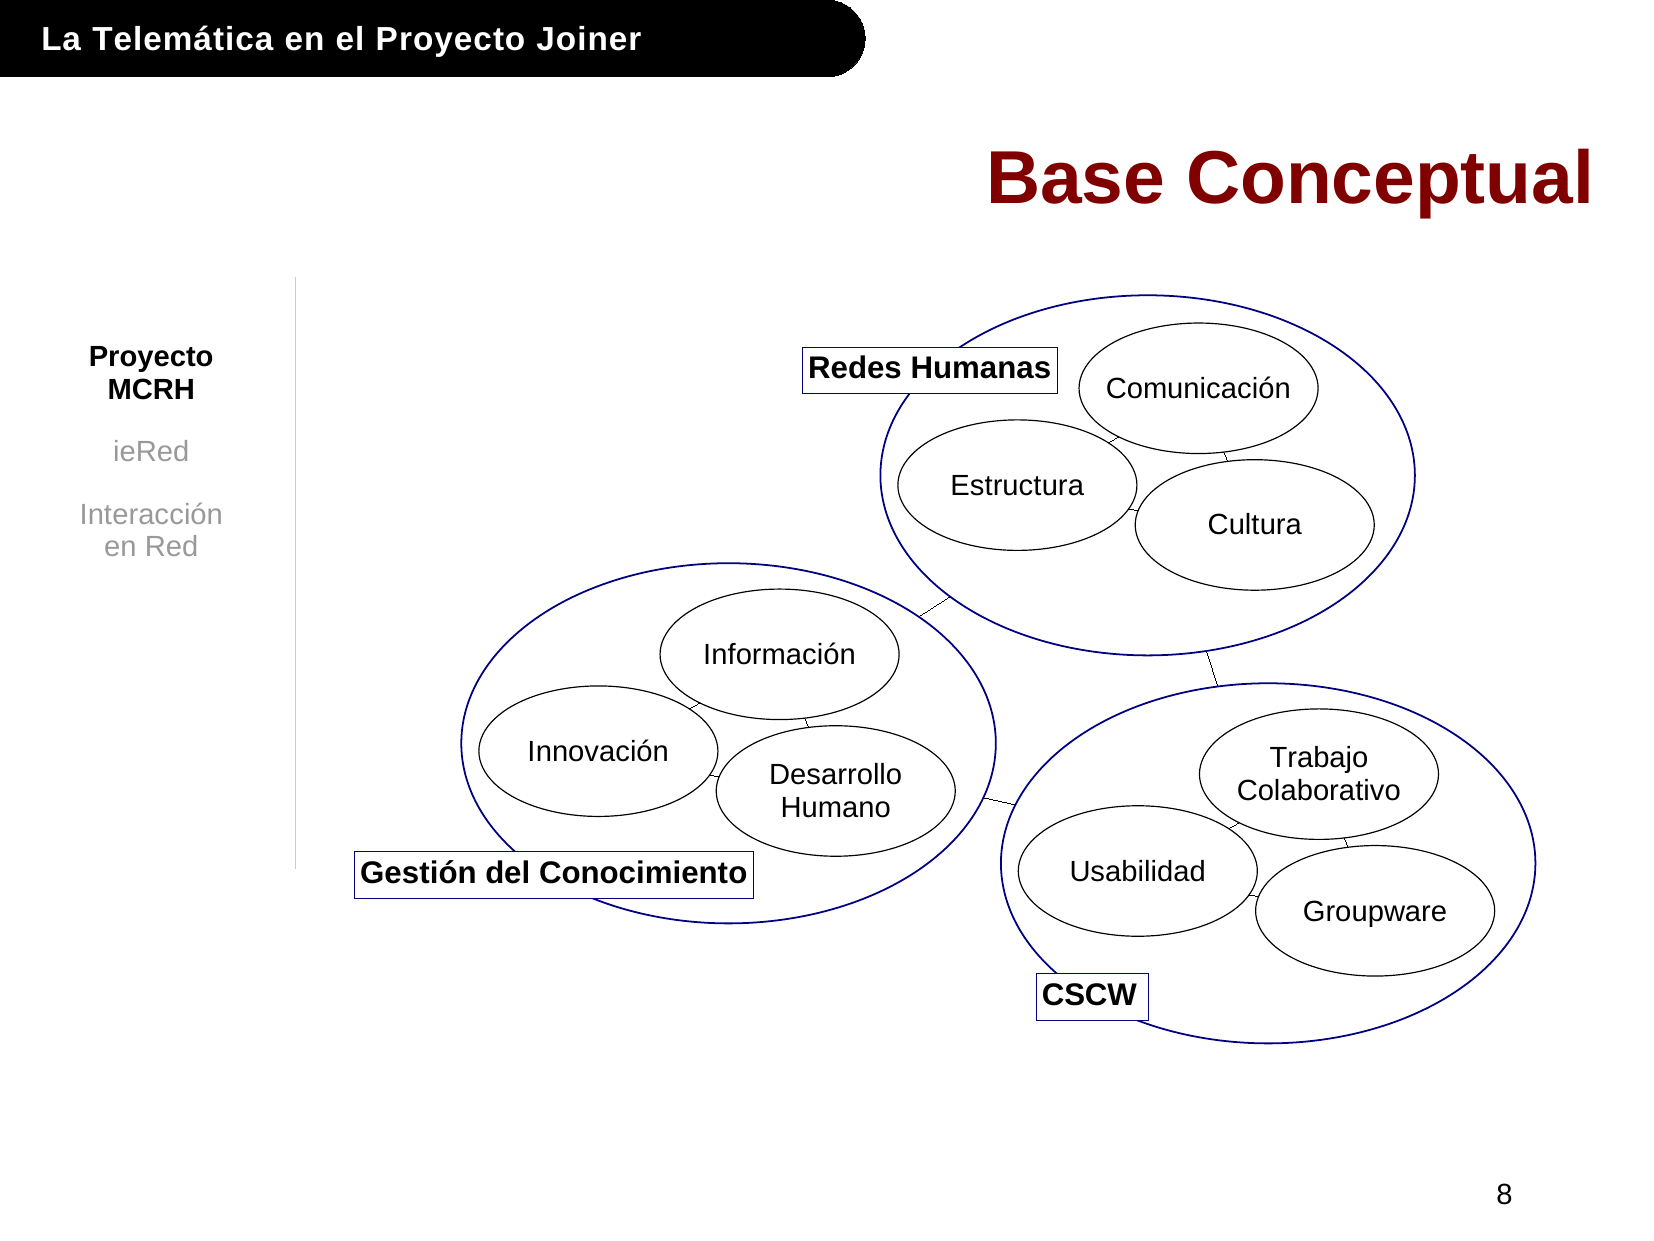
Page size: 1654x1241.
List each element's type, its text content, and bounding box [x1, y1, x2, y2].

text_box [1000, 683, 1536, 1044]
text_box Gestión del Conocimiento [354, 851, 754, 899]
text_box Redes Humanas [802, 347, 1058, 394]
text_box Innovación [478, 685, 718, 817]
text_box [461, 563, 996, 924]
text_box Cultura [1135, 459, 1375, 591]
list Proyecto MCRH ieRed Interacción en Red [18, 277, 285, 862]
text_box Desarrollo Humano [716, 725, 956, 857]
text_box CSCW [1036, 973, 1149, 1021]
title Base Conceptual [118, 118, 1595, 237]
text_box [880, 295, 1415, 656]
text_box Usabilidad [1018, 805, 1258, 937]
text_box Comunicación [1079, 323, 1319, 454]
text_box Estructura [897, 419, 1137, 551]
text_box Información [660, 589, 900, 720]
text_box Trabajo Colaborativo [1199, 708, 1439, 840]
text_box Groupware [1255, 845, 1495, 977]
